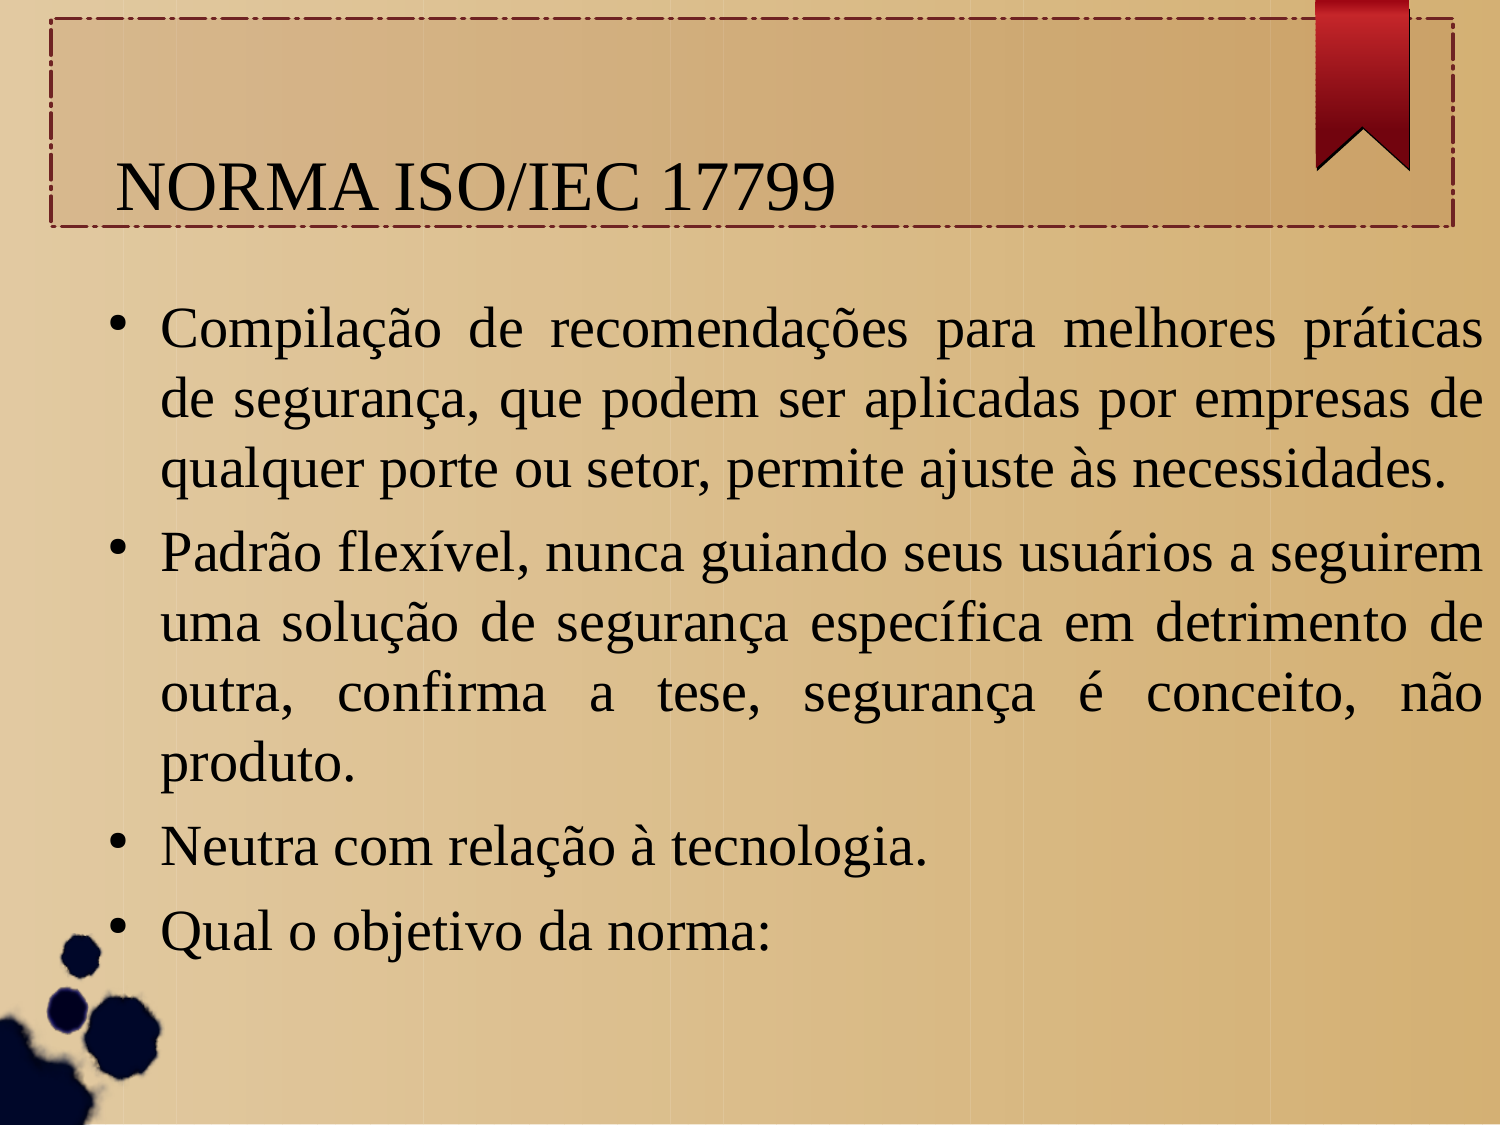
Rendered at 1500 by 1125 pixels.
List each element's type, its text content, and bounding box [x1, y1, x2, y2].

list Compilação de recomendações para melhores práticas de segurança, que podem ser aplicadas por empresas de qualquer porte ou setor, permite ajuste às necessidades. Padrão flexível, nunca guiando seus usuários a seguirem uma solução de segurança específica em detrimento de outra, confirma a tese, segurança é conceito, não produto. Neutra com relação à tecnologia. Qual o objetivo da norma: [75, 282, 1500, 1125]
title NORMA ISO/IEC 17799 [74, 20, 1313, 233]
